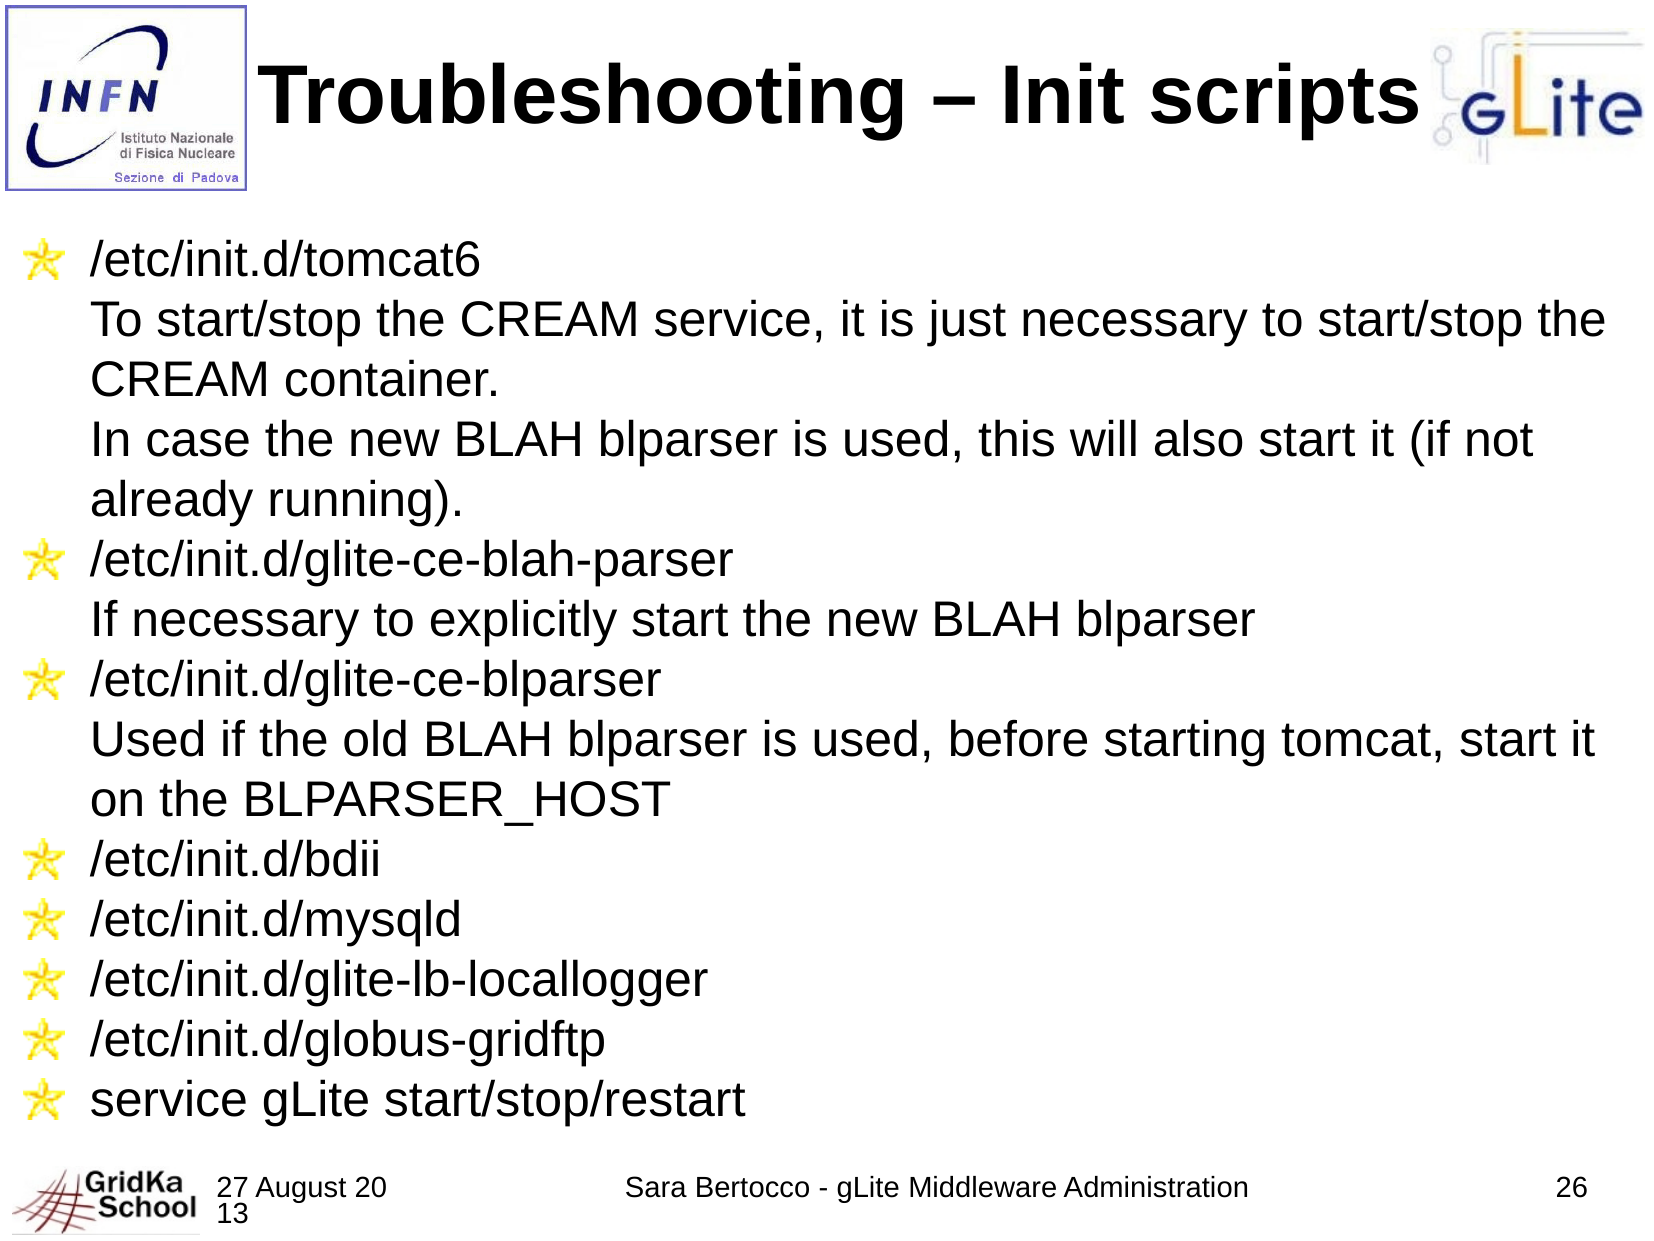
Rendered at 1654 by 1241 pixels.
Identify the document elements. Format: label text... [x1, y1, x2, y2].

picture [12, 1166, 200, 1235]
text_box /etc/init.d/tomcat6 To start/stop the CREAM service, it is just necessary to start/stop the CREAM container. In case the new BLAH blparser is used, this will also start it (if not already running). /etc/init.d/glite-ce-blah-parser If necessary to explicitly start the new BLAH blparser /etc/init.d/glite-ce-blparser Used if the old BLAH blparser is used, before starting tomcat, start it on the BLPARSER_HOST /etc/init.d/bdii /etc/init.d/mysqld /etc/init.d/glite-lb-locallogger /etc/init.d/globus-gridftp service gLite start/stop/restart [8, 219, 1638, 1135]
title Troubleshooting – Init scripts [247, 7, 1645, 183]
picture [1430, 28, 1645, 165]
picture [5, 5, 247, 191]
